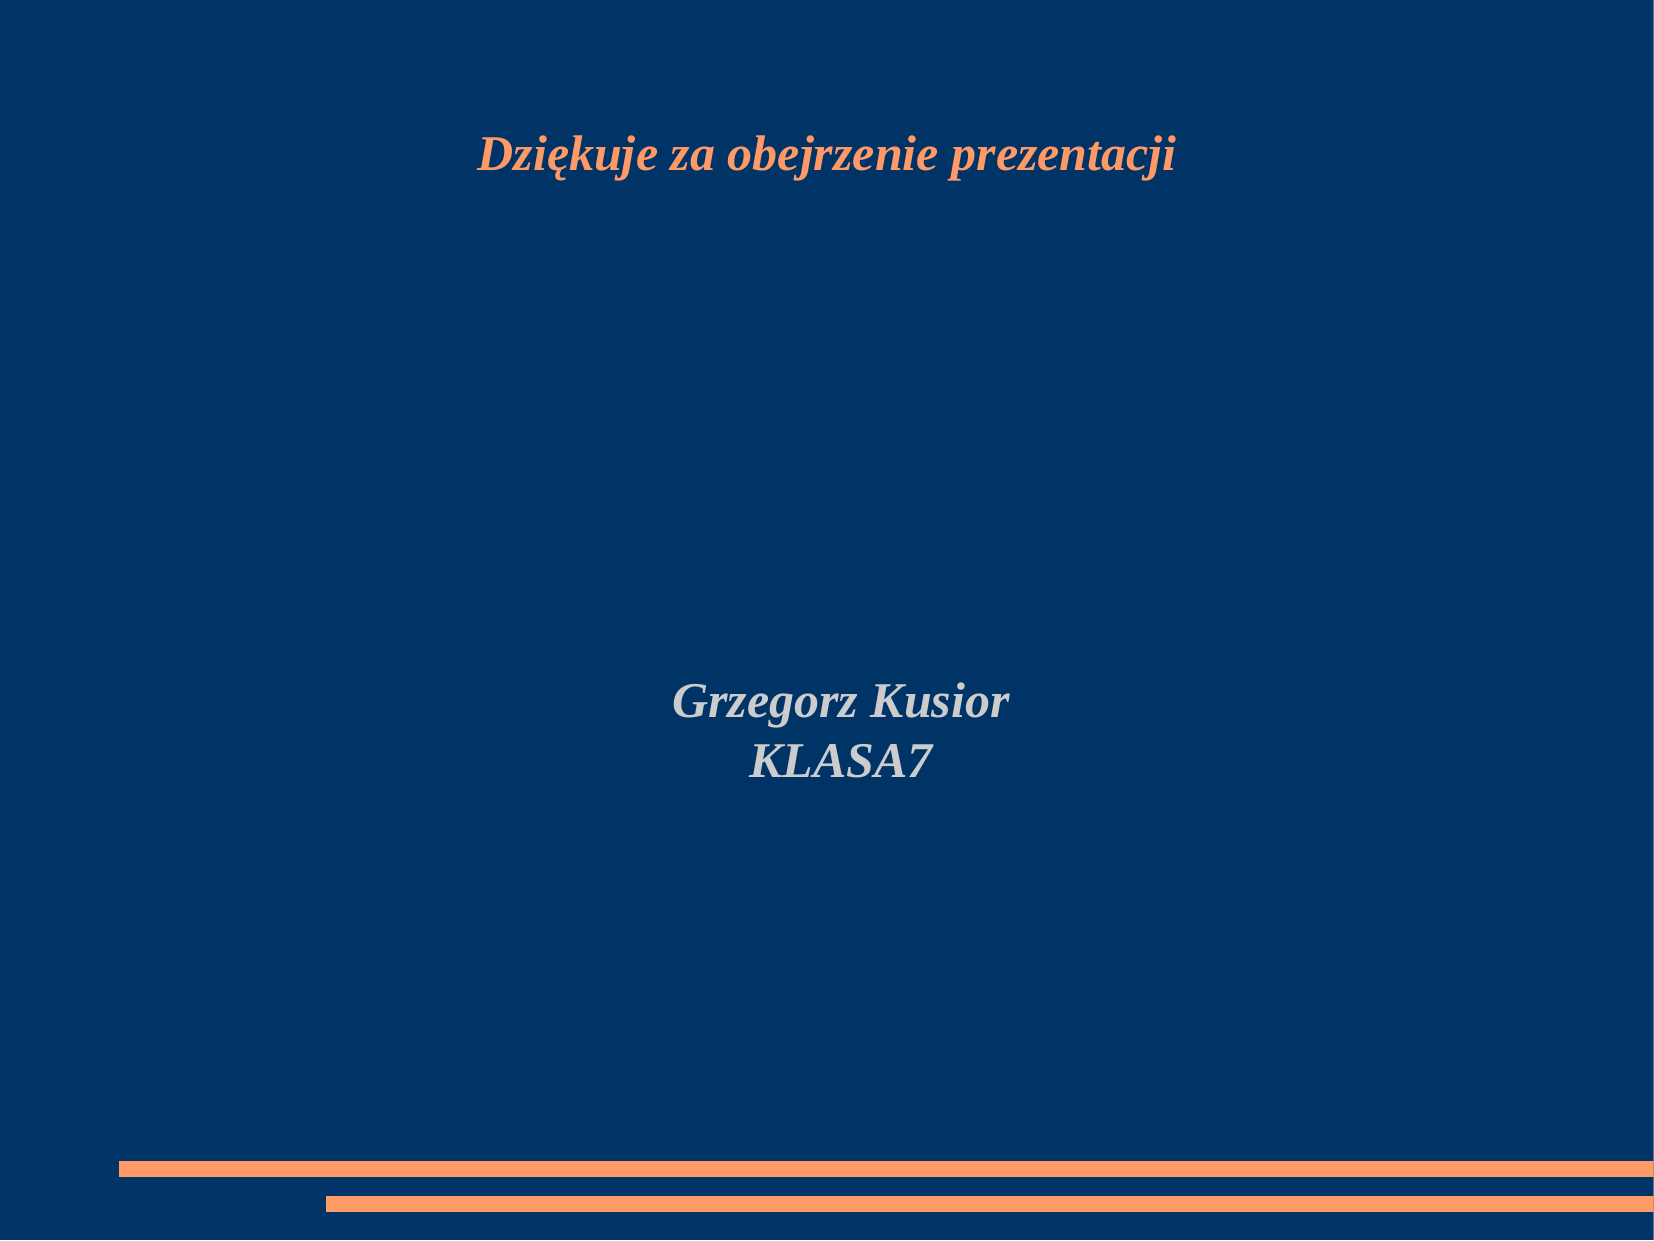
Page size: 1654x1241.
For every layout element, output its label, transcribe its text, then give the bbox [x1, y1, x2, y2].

subtitle Grzegorz Kusior KLASA7 [121, 322, 1561, 1132]
title Dziękuje za obejrzenie prezentacji [121, 46, 1534, 254]
